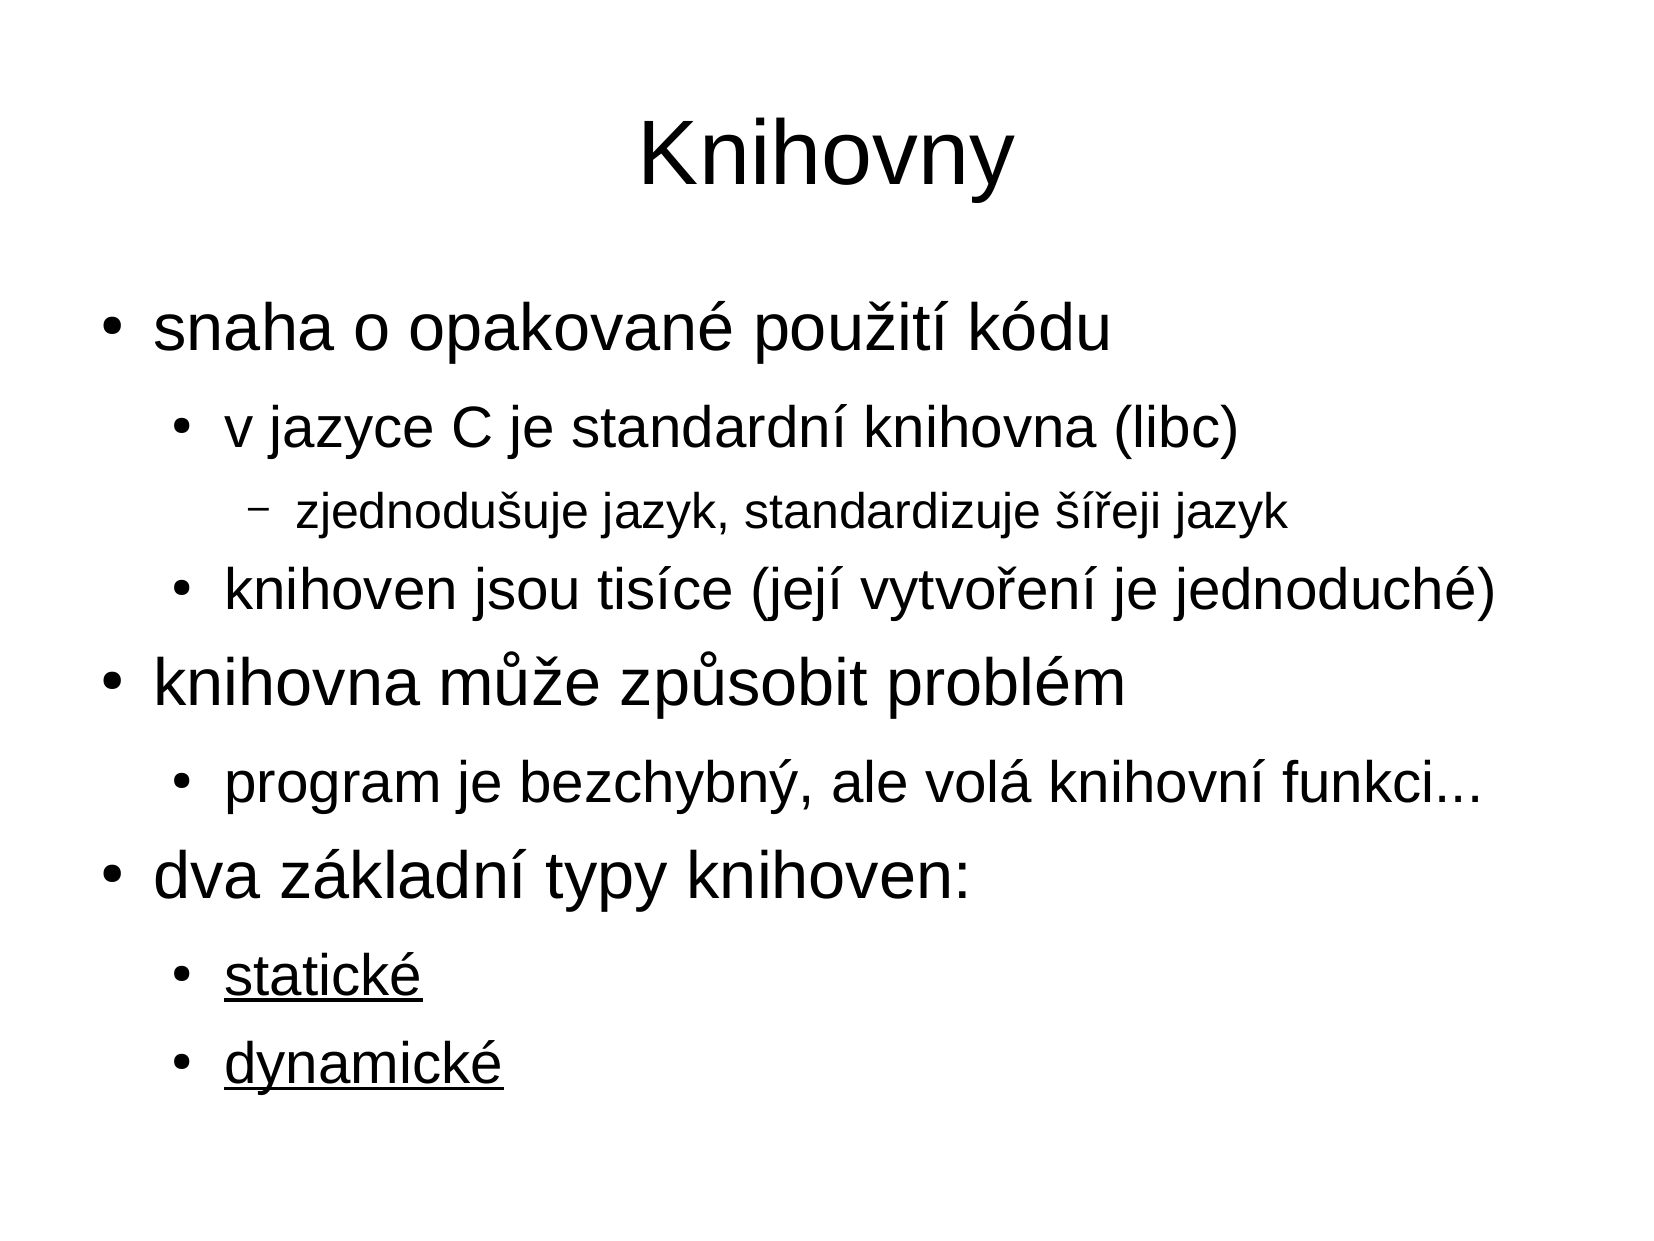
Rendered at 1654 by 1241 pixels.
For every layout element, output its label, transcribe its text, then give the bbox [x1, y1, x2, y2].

list snaha o opakované použití kódu v jazyce C je standardní knihovna (libc) zjednodušuje jazyk, standardizuje šířeji jazyk knihoven jsou tisíce (její vytvoření je jednoduché) knihovna může způsobit problém program je bezchybný, ale volá knihovní funkci... dva základní typy knihoven: statické dynamické [82, 290, 1571, 1109]
title Knihovny [82, 49, 1571, 257]
